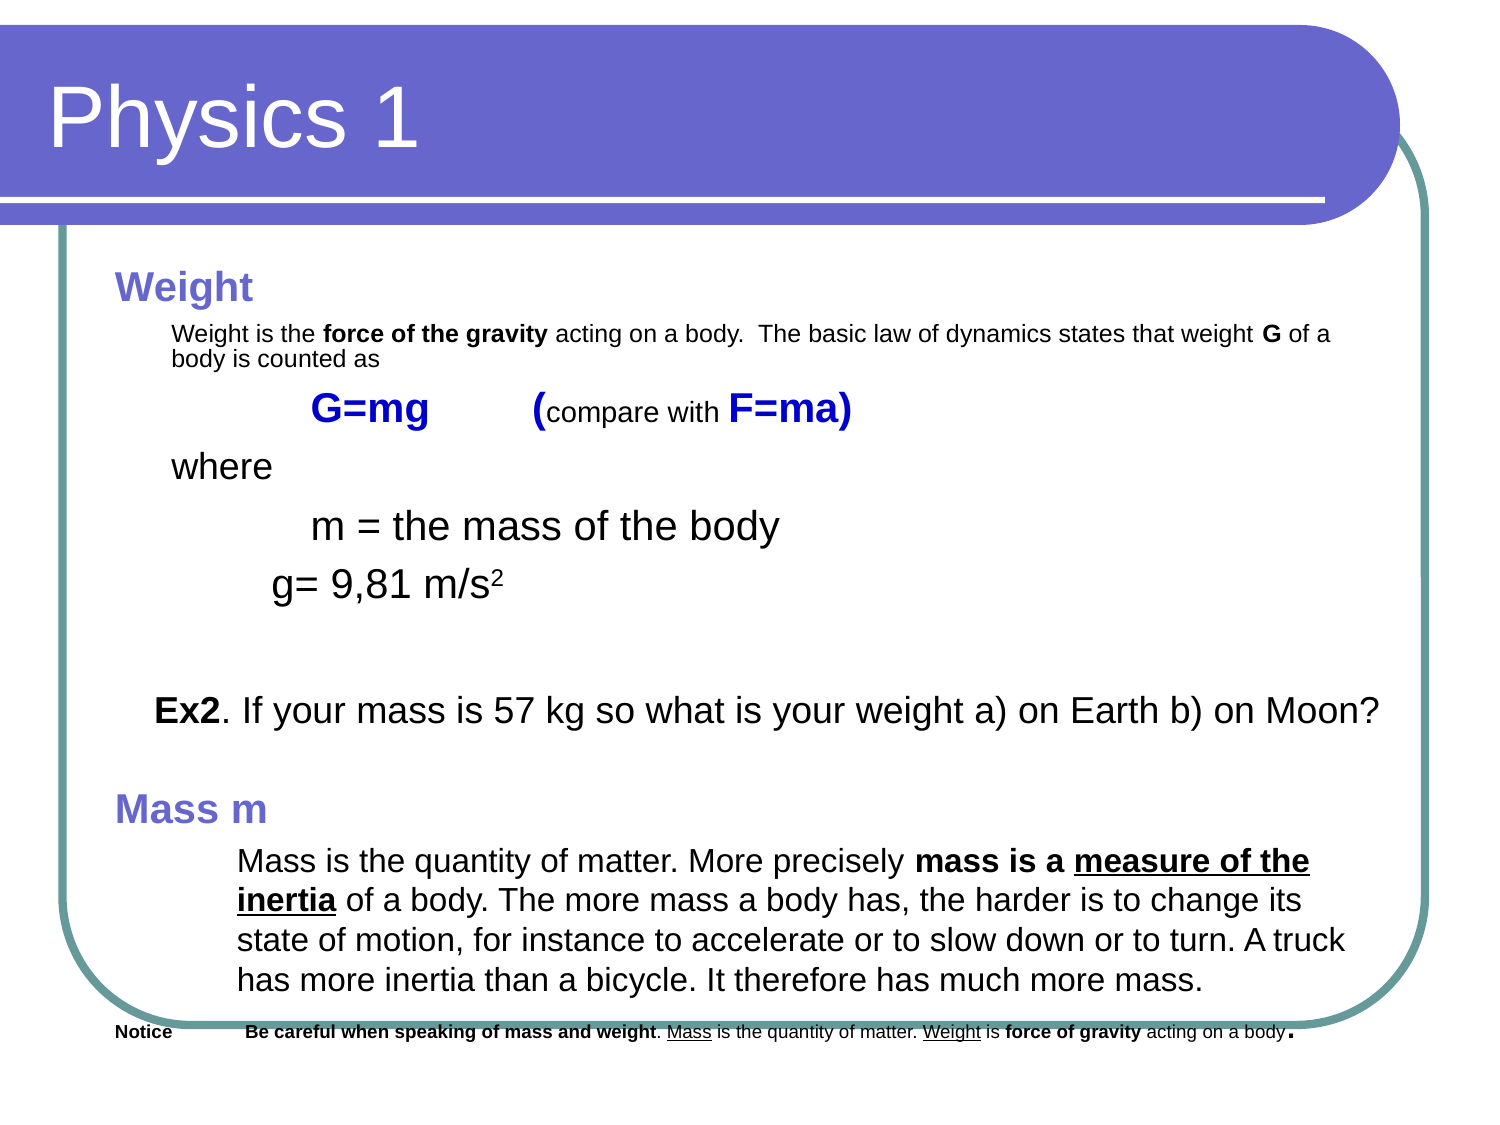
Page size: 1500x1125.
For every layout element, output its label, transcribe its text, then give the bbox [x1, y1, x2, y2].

title Physics 1 [32, 37, 1347, 188]
list Weight Weight is the force of the gravity acting on a body. The basic law of dynamics states that weight G of a body is counted as G=mg (compare with F=ma) where m = the mass of the body g= 9,81 m/s2 Ex2. If your mass is 57 kg so what is your weight a) on Earth b) on Moon? Mass m Mass is the quantity of matter. More precisely mass is a measure of the inertia of a body. The more mass a body has, the harder is to change its state of motion, for instance to accelerate or to slow down or to turn. A truck has more inertia than a bicycle. It therefore has much more mass. Notice Be careful when speaking of mass and weight. Mass is the quantity of matter. Weight is force of gravity acting on a body. [99, 262, 1400, 988]
